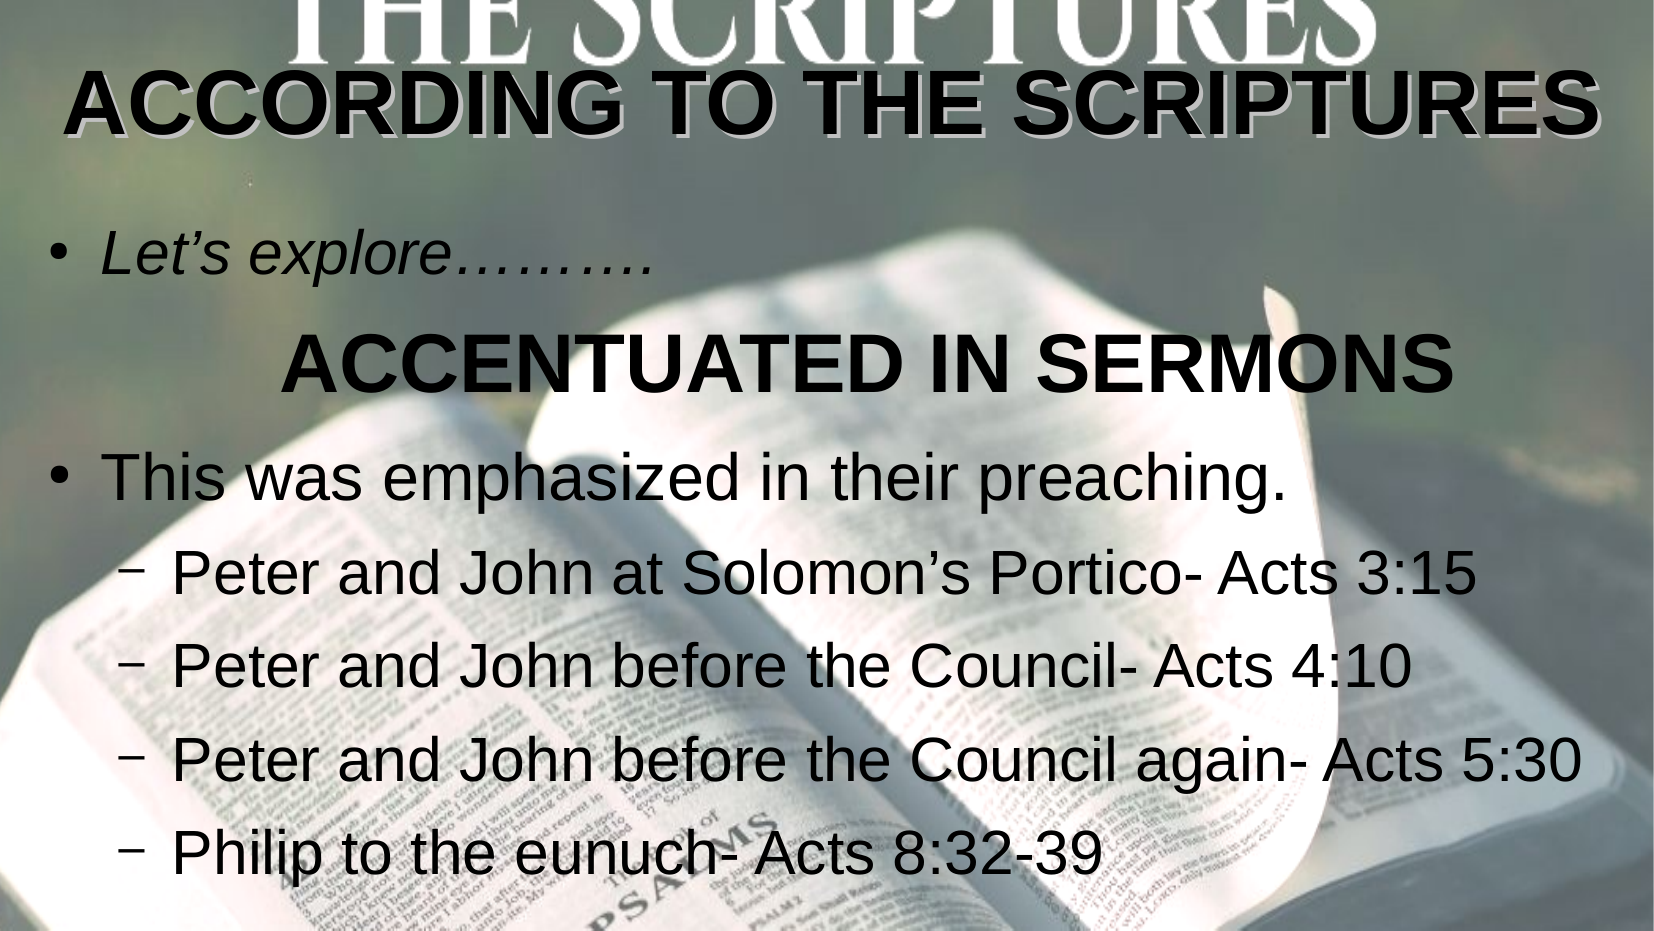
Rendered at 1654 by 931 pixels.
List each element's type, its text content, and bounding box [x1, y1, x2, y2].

title ACCORDING TO THE SCRIPTURES [30, 0, 1636, 206]
picture [0, 0, 1654, 931]
list Let’s explore………. ACCENTUATED IN SERMONS This was emphasized in their preaching. Peter and John at Solomon’s Portico- Acts 3:15 Peter and John before the Council- Acts 4:10 Peter and John before the Council again- Acts 5:30 Philip to the eunuch- Acts 8:32-39 [30, 217, 1636, 916]
